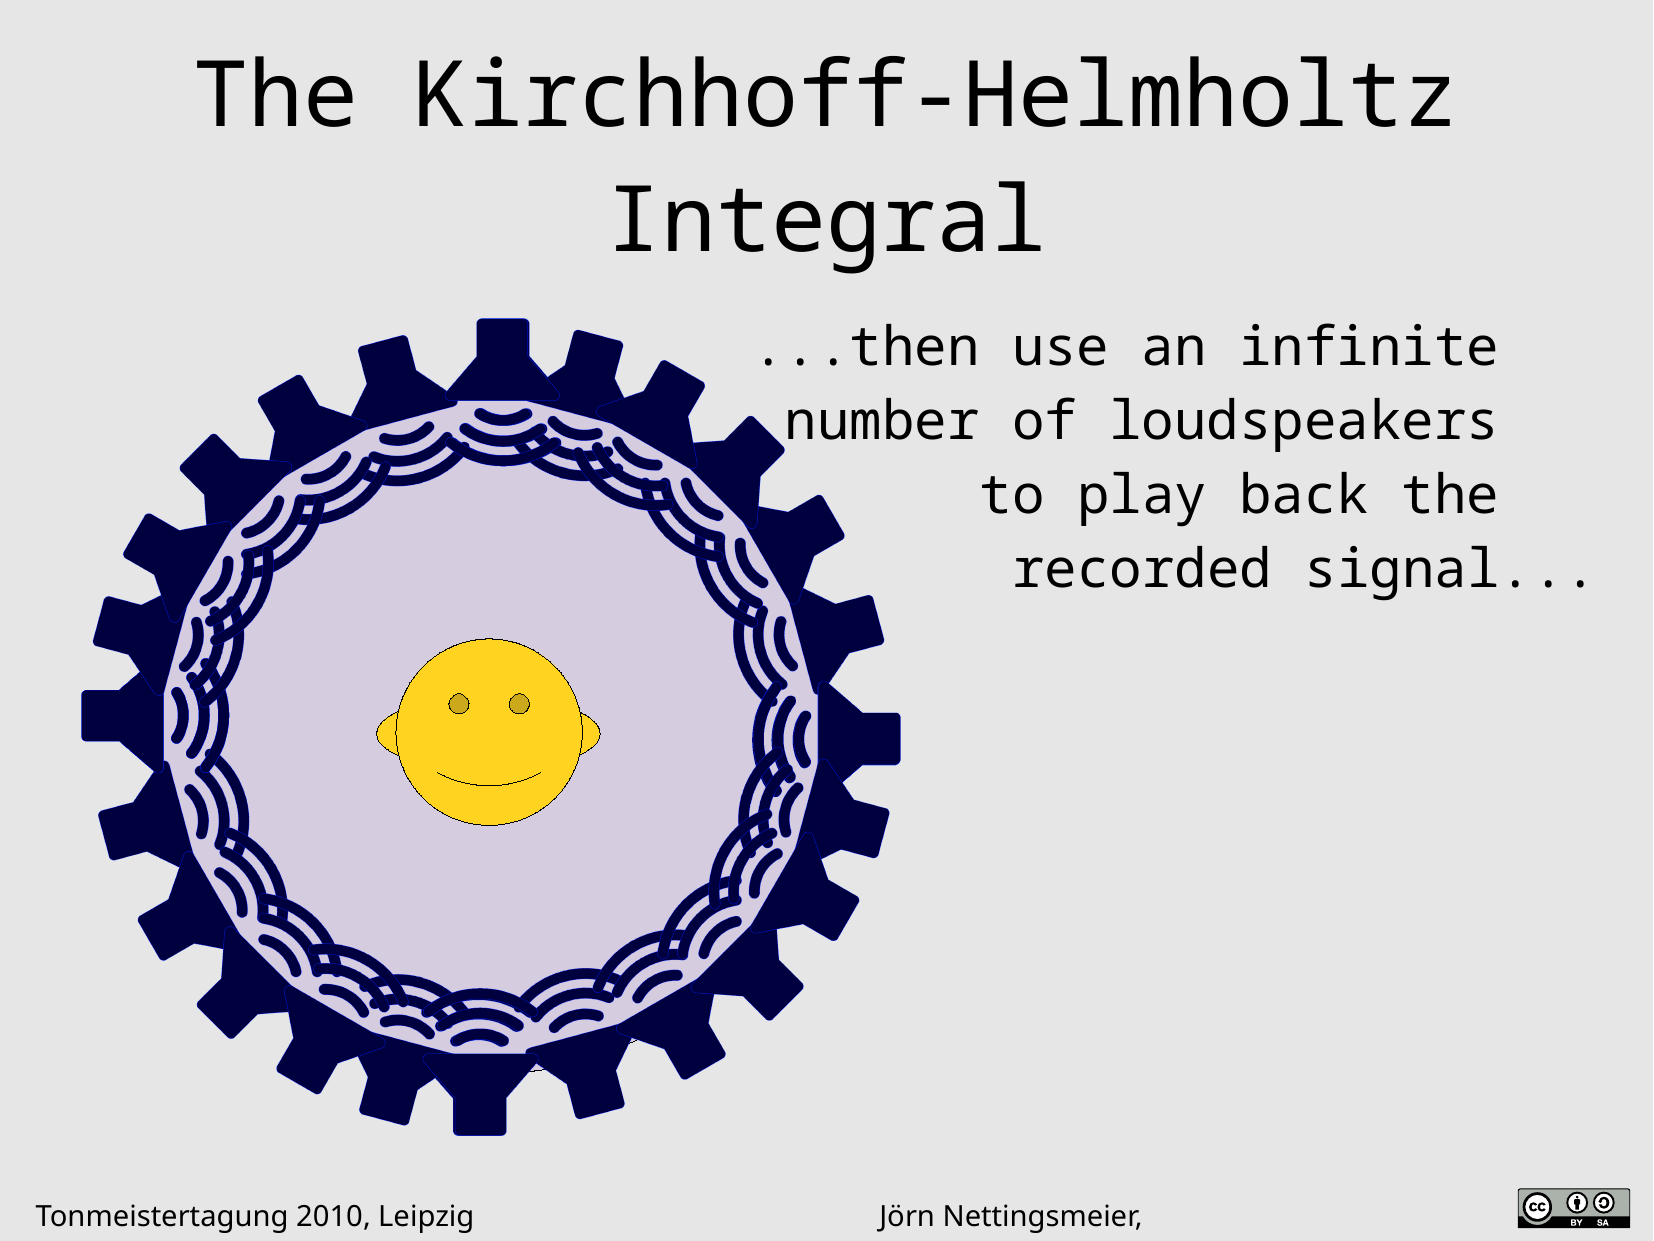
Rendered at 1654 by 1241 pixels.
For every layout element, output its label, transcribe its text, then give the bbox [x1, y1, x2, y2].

picture [70, 307, 912, 1148]
text_box ...then use an infinite number of loudspeakers to play back the recorded signal... [674, 300, 1612, 567]
text_box [234, 471, 747, 983]
title The Kirchhoff-Helmholtz Integral [82, 45, 1571, 261]
